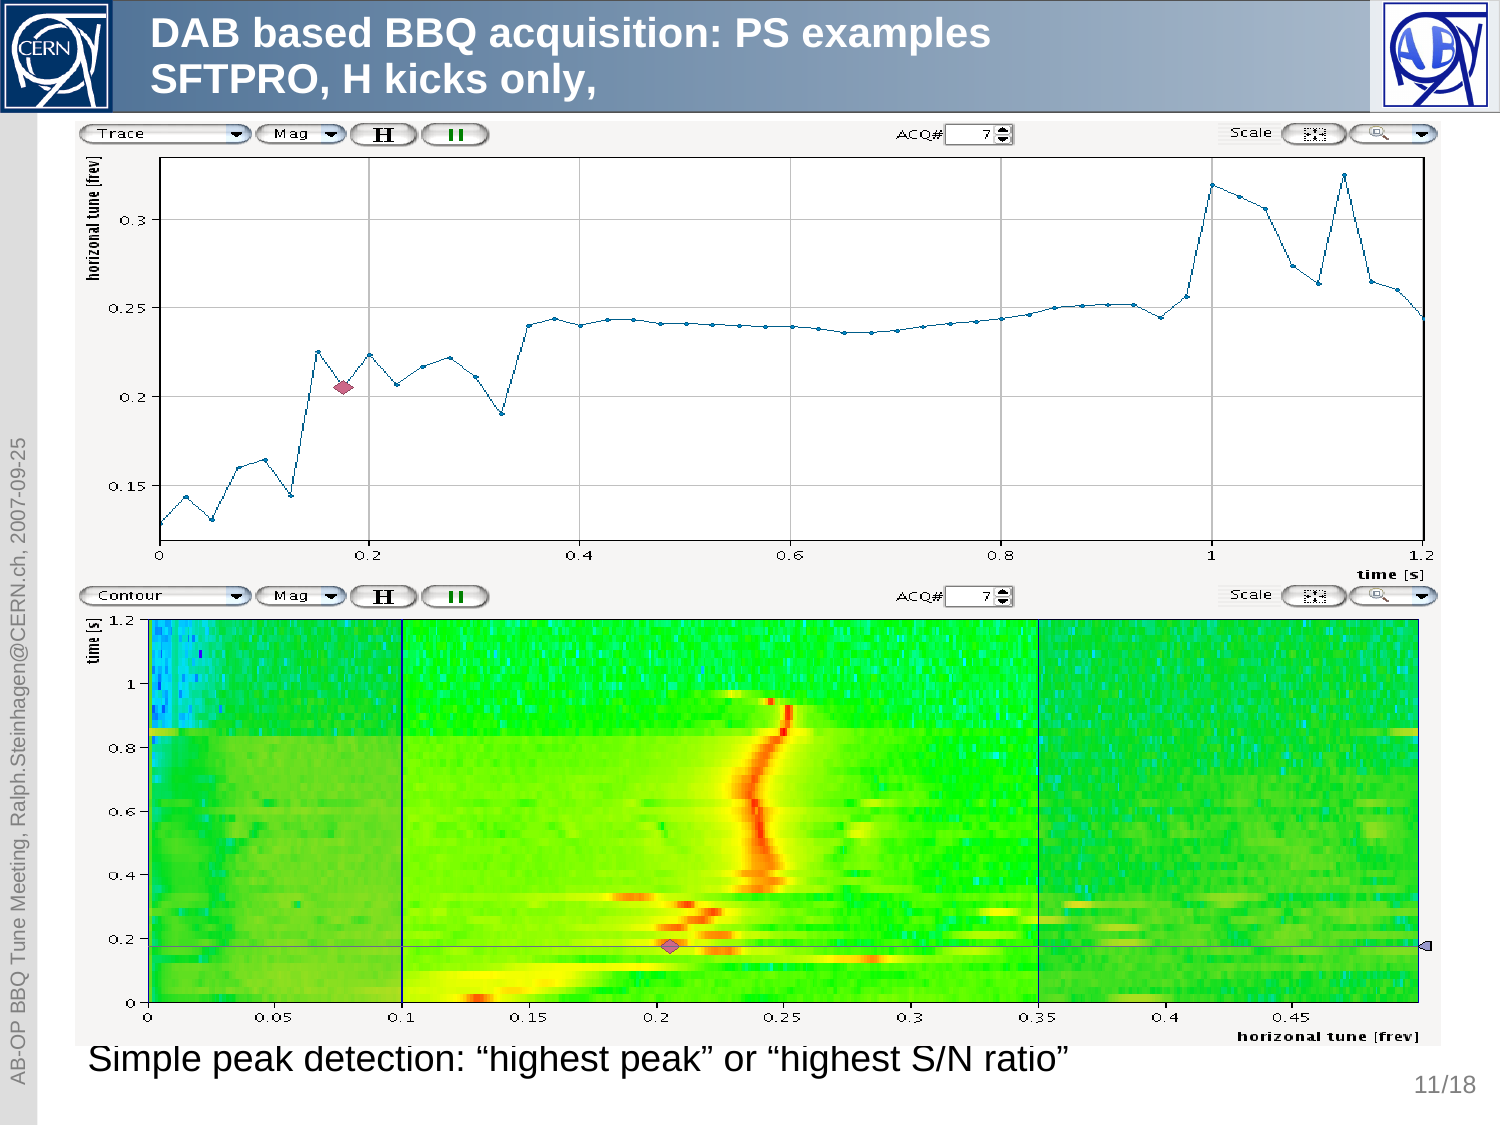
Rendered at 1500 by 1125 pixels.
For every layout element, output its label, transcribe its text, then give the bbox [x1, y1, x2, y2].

picture [75, 121, 1441, 1046]
list Simple peak detection: “highest peak” or “highest S/N ratio” [87, 1046, 1438, 1092]
picture [0, 0, 113, 113]
picture [1382, 1, 1489, 108]
title DAB based BBQ acquisition: PS examples SFTPRO, H kicks only, [150, 7, 1201, 106]
